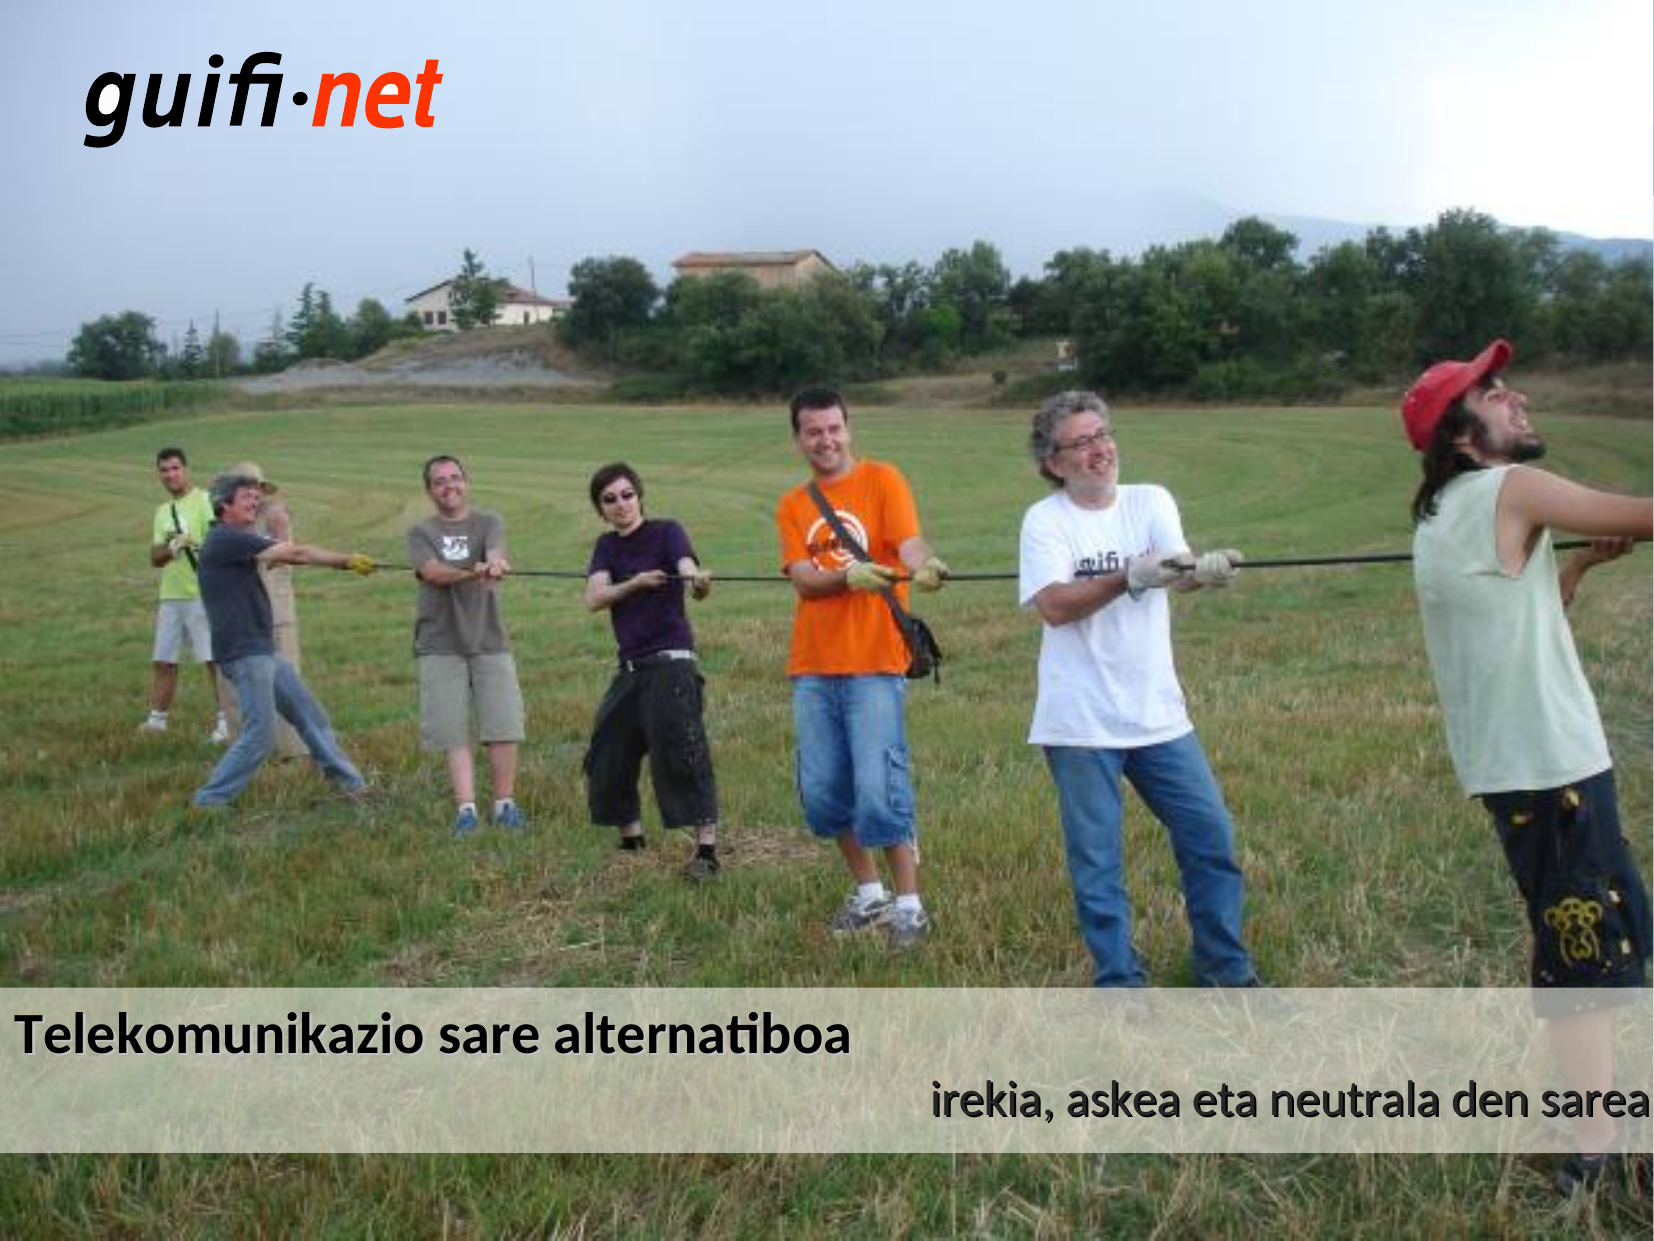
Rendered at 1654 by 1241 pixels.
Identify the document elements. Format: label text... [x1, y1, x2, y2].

picture [0, 1153, 1654, 1241]
text_box Telekomunikazio sare alternatiboa irekia, askea eta neutrala den sarea [0, 987, 1654, 1153]
picture [0, 0, 1654, 987]
